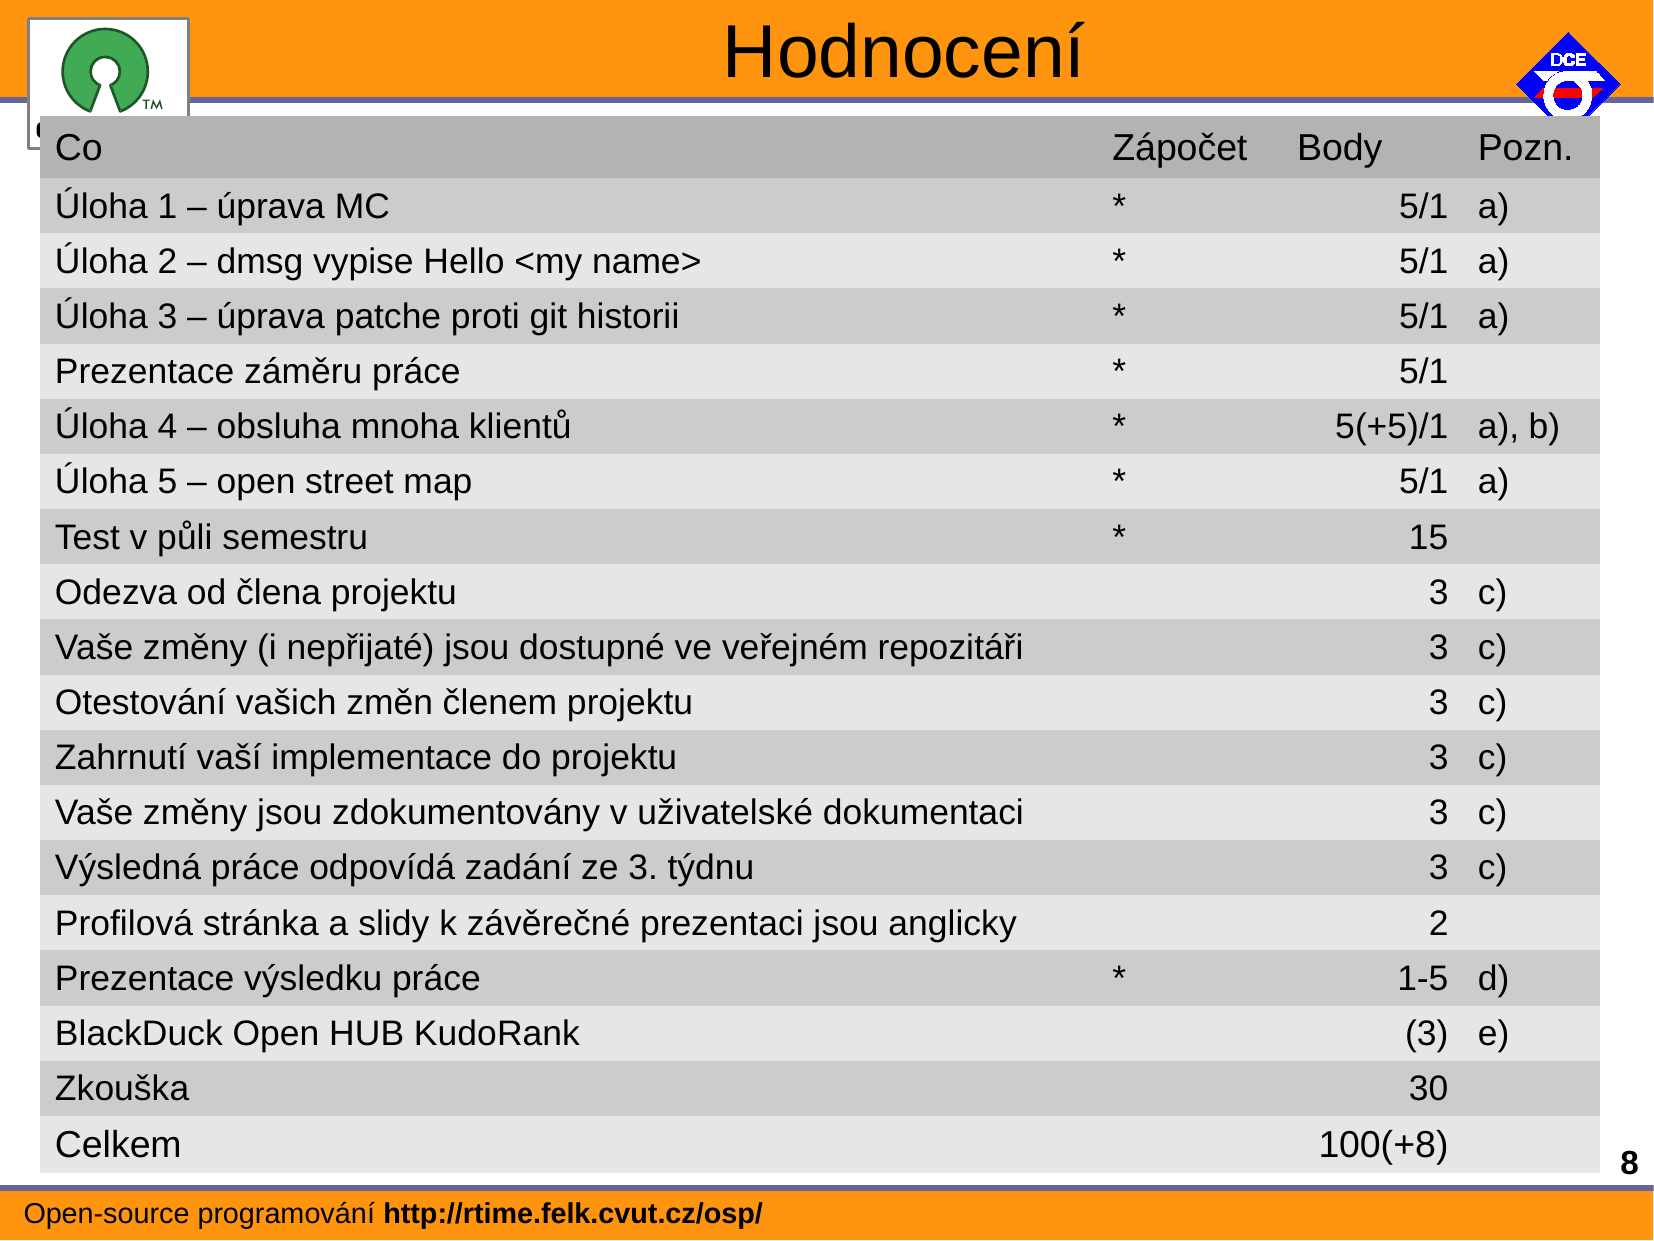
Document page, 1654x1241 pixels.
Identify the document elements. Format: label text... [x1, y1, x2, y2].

table_cell Úloha 1 – úprava MC [40, 178, 1097, 233]
table_cell 5(+5)/1 [1282, 399, 1463, 454]
table_cell 5/1 [1282, 233, 1463, 288]
table_cell [1463, 1061, 1600, 1116]
table_cell * [1097, 344, 1282, 399]
table_cell * [1097, 178, 1282, 233]
table_cell [1097, 564, 1282, 619]
table_cell d) [1463, 950, 1600, 1006]
table_header Body [1282, 116, 1463, 178]
table_cell a) [1463, 233, 1600, 288]
table_cell Úloha 3 – úprava patche proti git historii [40, 288, 1097, 344]
table_cell BlackDuck Open HUB KudoRank [40, 1006, 1097, 1061]
table_cell 5/1 [1282, 344, 1463, 399]
table_cell * [1097, 950, 1282, 1006]
table_cell [1097, 840, 1282, 895]
table_cell 3 [1282, 675, 1463, 730]
table_header Co [40, 116, 1097, 178]
table_cell Zkouška [40, 1061, 1097, 1116]
table_cell 1-5 [1282, 950, 1463, 1006]
table_cell [1097, 895, 1282, 950]
table_cell 5/1 [1282, 454, 1463, 509]
table_cell [1463, 895, 1600, 950]
table_cell Prezentace záměru práce [40, 344, 1097, 399]
table_cell * [1097, 288, 1282, 344]
table_cell Výsledná práce odpovídá zadání ze 3. týdnu [40, 840, 1097, 895]
table_cell 2 [1282, 895, 1463, 950]
table_cell [1097, 1061, 1282, 1116]
table_cell 3 [1282, 840, 1463, 895]
table_cell Test v půli semestru [40, 509, 1097, 564]
table_cell Úloha 5 – open street map [40, 454, 1097, 509]
table_cell Úloha 2 – dmsg vypise Hello <my name> [40, 233, 1097, 288]
table_cell [1097, 1006, 1282, 1061]
table_cell [1097, 675, 1282, 730]
title Hodnocení [178, 4, 1631, 98]
table_cell [1097, 619, 1282, 675]
table_cell * [1097, 509, 1282, 564]
table_cell Prezentace výsledku práce [40, 950, 1097, 1006]
table_cell 3 [1282, 785, 1463, 840]
table_cell [1463, 1116, 1600, 1173]
table_cell 3 [1282, 564, 1463, 619]
table_cell 5/1 [1282, 288, 1463, 344]
table_cell 30 [1282, 1061, 1463, 1116]
table_cell c) [1463, 785, 1600, 840]
table_cell a), b) [1463, 399, 1600, 454]
table_cell [1097, 785, 1282, 840]
table_cell Vaše změny jsou zdokumentovány v uživatelské dokumentaci [40, 785, 1097, 840]
table_cell c) [1463, 675, 1600, 730]
table_cell * [1097, 454, 1282, 509]
table_cell a) [1463, 454, 1600, 509]
table_cell (3) [1282, 1006, 1463, 1061]
table_cell 15 [1282, 509, 1463, 564]
table_cell 3 [1282, 619, 1463, 675]
table_cell c) [1463, 730, 1600, 785]
table_cell a) [1463, 288, 1600, 344]
table_cell Úloha 4 – obsluha mnoha klientů [40, 399, 1097, 454]
table_cell 3 [1282, 730, 1463, 785]
table_cell * [1097, 233, 1282, 288]
table_cell Odezva od člena projektu [40, 564, 1097, 619]
table_header Pozn. [1463, 116, 1600, 178]
table_cell c) [1463, 564, 1600, 619]
table_cell 100(+8) [1282, 1116, 1463, 1173]
table_cell [1097, 1116, 1282, 1173]
table_cell c) [1463, 619, 1600, 675]
table_cell [1463, 509, 1600, 564]
table_cell Profilová stránka a slidy k závěrečné prezentaci jsou anglicky [40, 895, 1097, 950]
table_cell c) [1463, 840, 1600, 895]
table_cell Zahrnutí vaší implementace do projektu [40, 730, 1097, 785]
table_cell [1463, 344, 1600, 399]
table_cell Vaše změny (i nepřijaté) jsou dostupné ve veřejném repozitáři [40, 619, 1097, 675]
table_cell 5/1 [1282, 178, 1463, 233]
table_cell * [1097, 399, 1282, 454]
table_cell a) [1463, 178, 1600, 233]
table_cell Celkem [40, 1116, 1097, 1173]
table_cell e) [1463, 1006, 1600, 1061]
table_header Zápočet [1097, 116, 1282, 178]
table_cell Otestování vašich změn členem projektu [40, 675, 1097, 730]
table_cell [1097, 730, 1282, 785]
